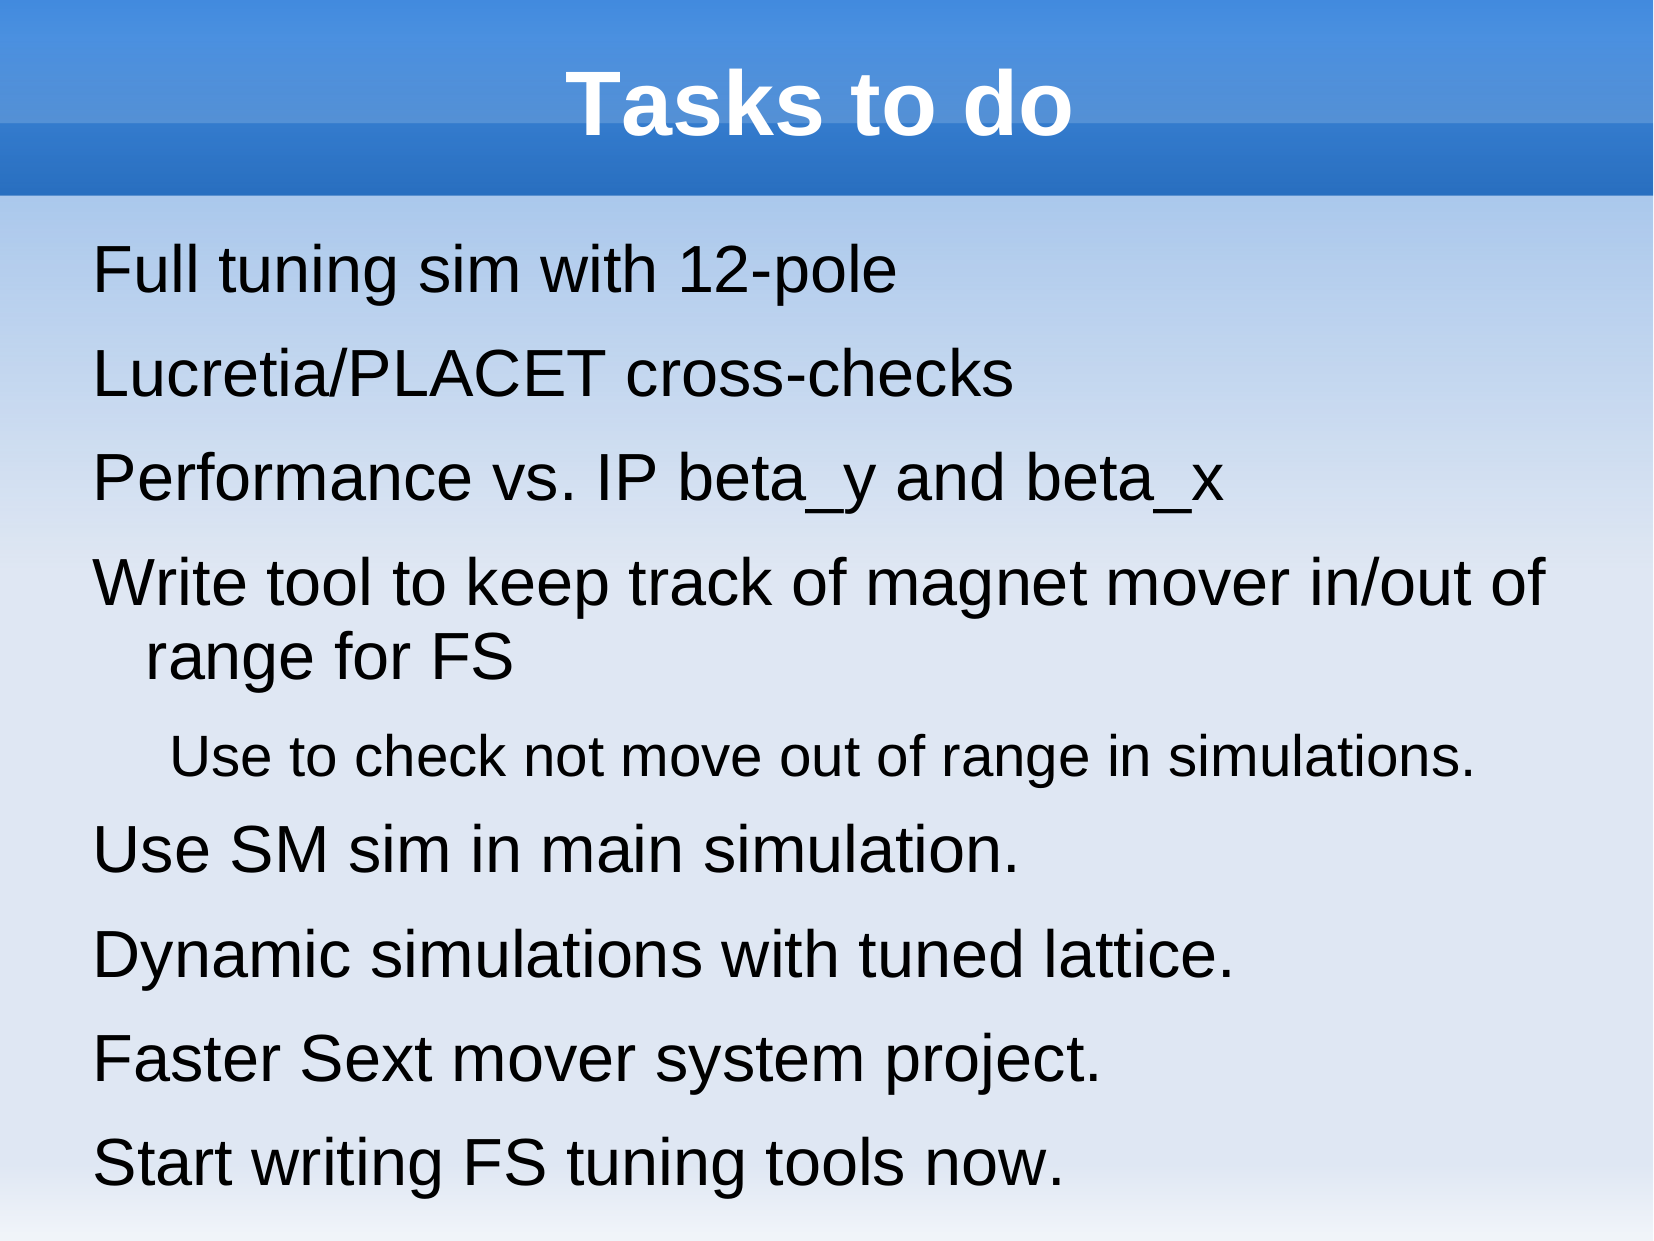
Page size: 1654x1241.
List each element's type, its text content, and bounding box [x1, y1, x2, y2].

list Full tuning sim with 12-pole Lucretia/PLACET cross-checks Performance vs. IP beta_y and beta_x Write tool to keep track of magnet mover in/out of range for FS Use to check not move out of range in simulations. Use SM sim in main simulation. Dynamic simulations with tuned lattice. Faster Sext mover system project. Start writing FS tuning tools now. [75, 231, 1563, 1201]
title Tasks to do [76, 0, 1565, 208]
picture [0, 0, 1654, 1241]
